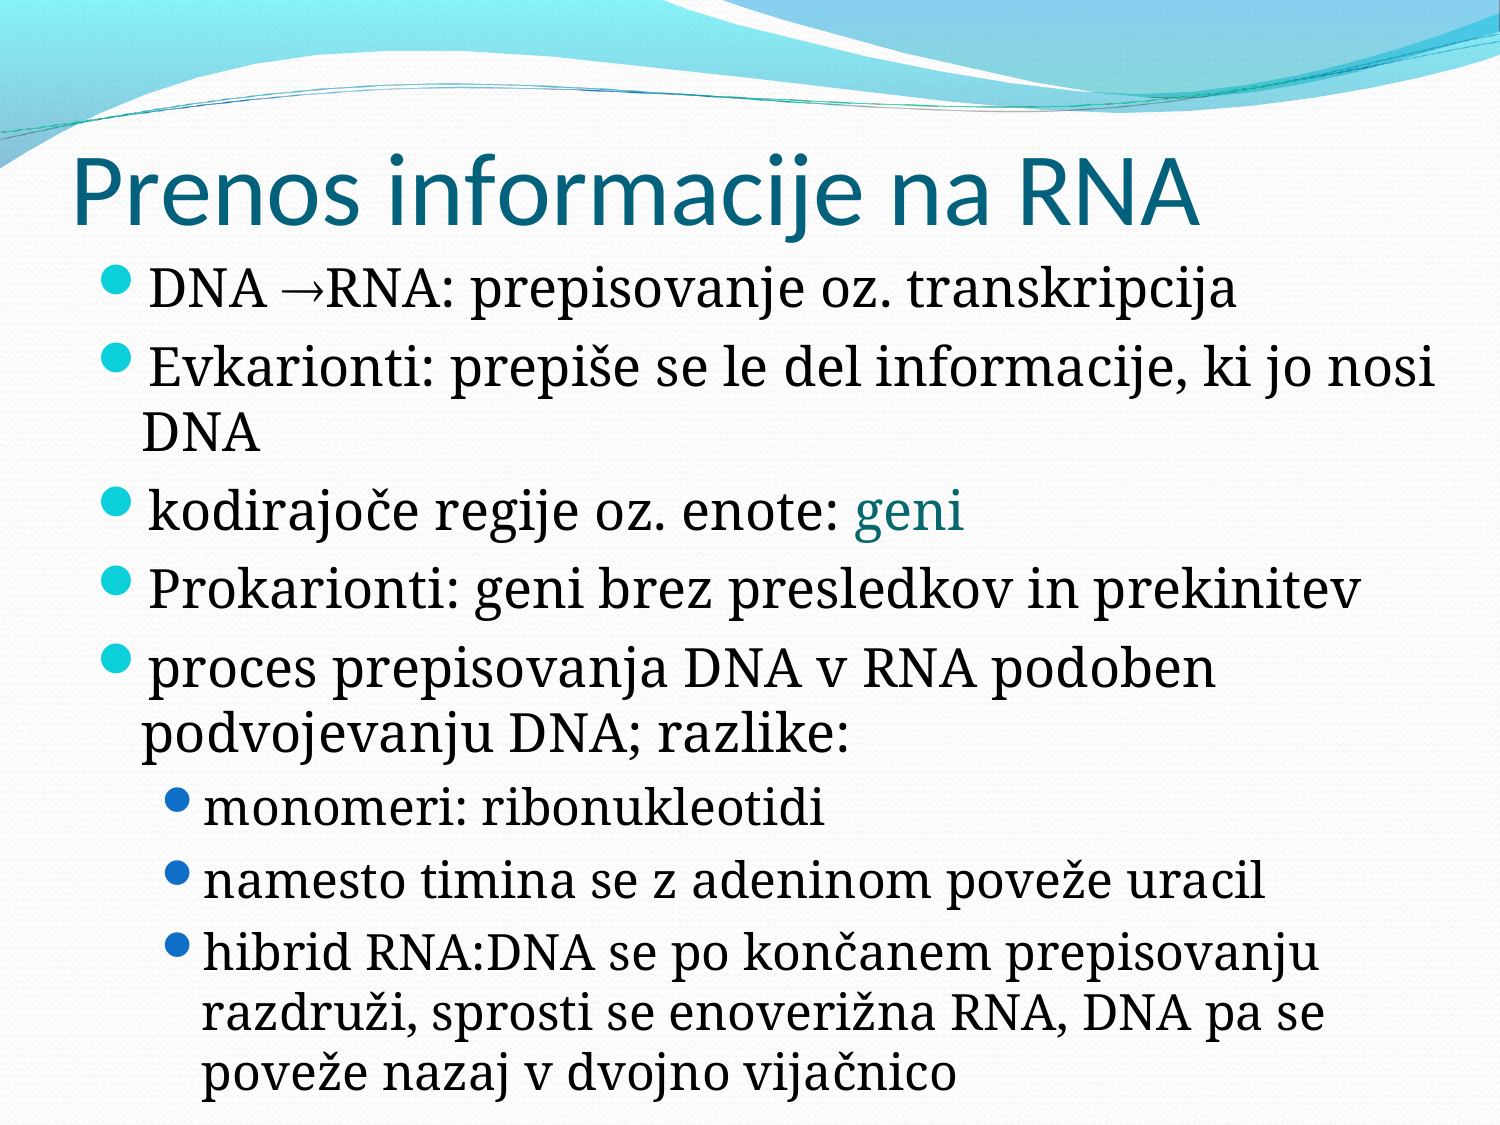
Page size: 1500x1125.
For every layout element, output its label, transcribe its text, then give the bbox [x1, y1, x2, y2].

list DNA RNA: prepisovanje oz. transkripcija Evkarionti: prepiše se le del informacije, ki jo nosi DNA kodirajoče regije oz. enote: geni Prokarionti: geni brez presledkov in prekinitev proces prepisovanja DNA v RNA podoben podvojevanju DNA; razlike: monomeri: ribonukleotidi namesto timina se z adeninom poveže uracil hibrid RNA:DNA se po končanem prepisovanju razdruži, sprosti se enoverižna RNA, DNA pa se poveže nazaj v dvojno vijačnico RNA-polimeraza povezuje nukleotide v molekulo RNA [81, 246, 1472, 1125]
title Prenos informacije na RNA [70, 58, 1421, 247]
picture [0, 0, 1500, 1125]
